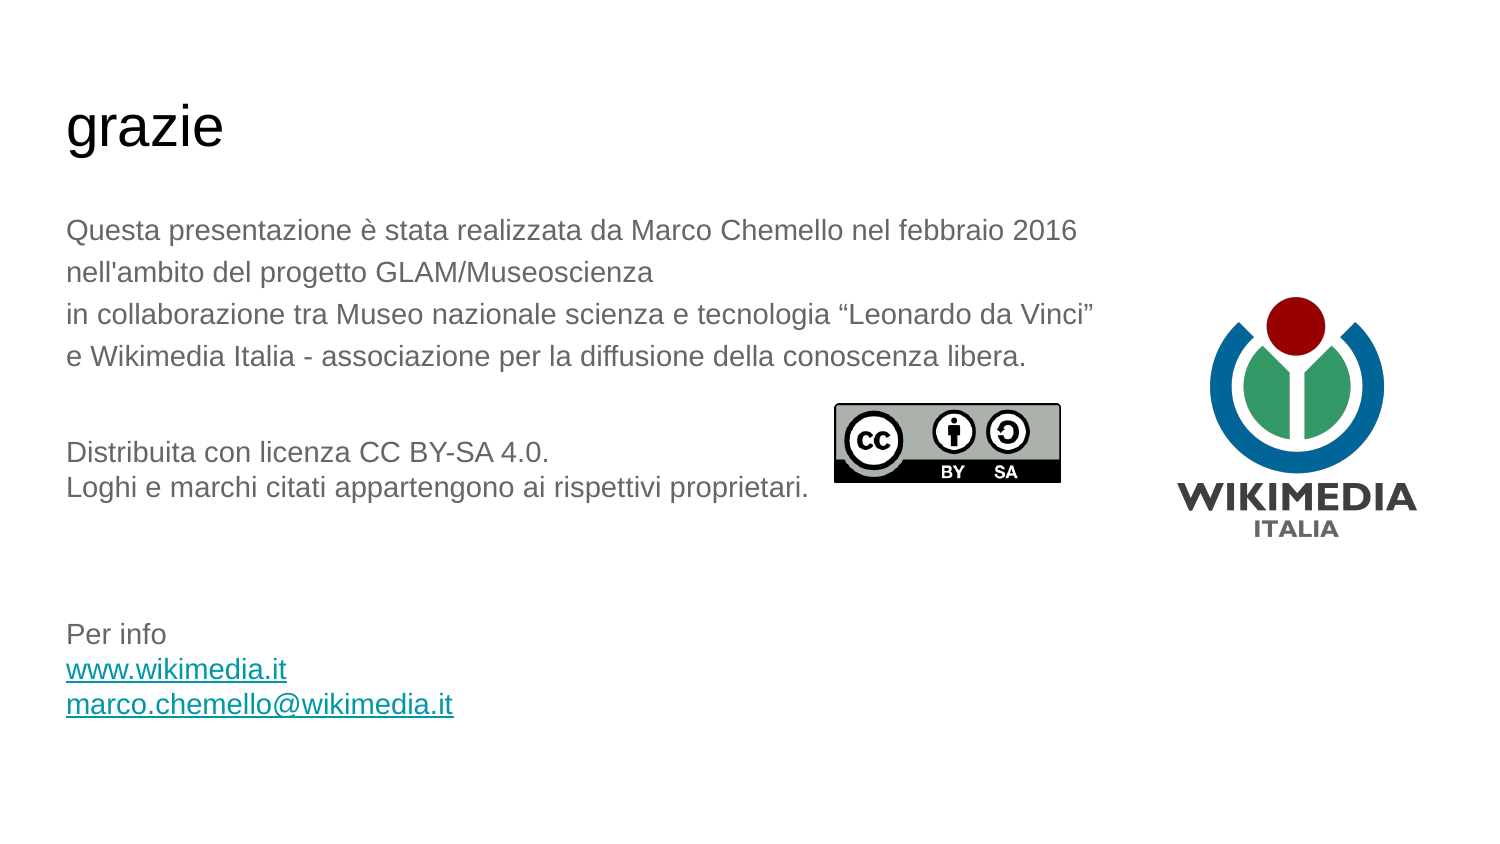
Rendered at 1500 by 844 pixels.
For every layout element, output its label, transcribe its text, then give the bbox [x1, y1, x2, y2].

list Questa presentazione è stata realizzata da Marco Chemello nel febbraio 2016 nell'ambito del progetto GLAM/Museoscienza in collaborazione tra Museo nazionale scienza e tecnologia “Leonardo da Vinci” e Wikimedia Italia - associazione per la diffusione della conoscenza libera. Distribuita con licenza CC BY-SA 4.0. Loghi e marchi citati appartengono ai rispettivi proprietari. Per info www.wikimedia.it marco.chemello@wikimedia.it [51, 189, 1449, 750]
picture [834, 403, 1061, 483]
picture [1175, 295, 1419, 539]
title grazie [51, 72, 1449, 167]
